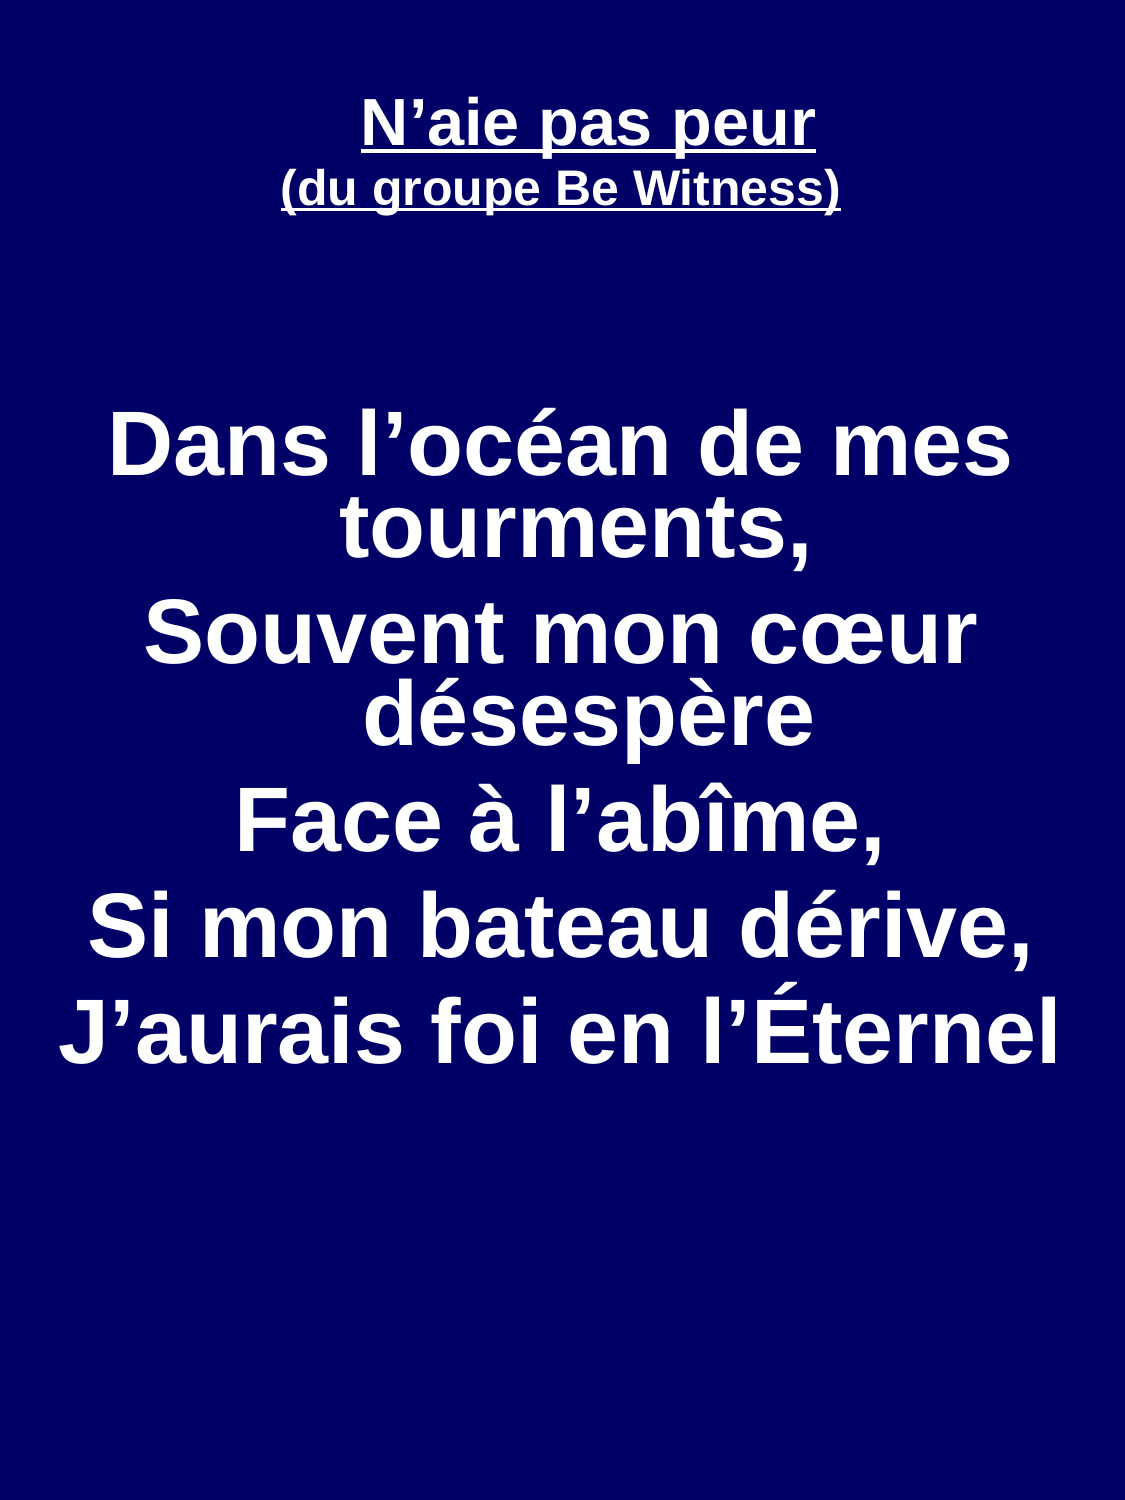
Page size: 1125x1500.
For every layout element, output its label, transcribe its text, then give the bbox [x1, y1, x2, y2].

text_box N’aie pas peur (du groupe Be Witness) Dans l’océan de mes tourments, Souvent mon cœur désespère Face à l’abîme, Si mon bateau dérive, J’aurais foi en l’Éternel [11, 35, 1110, 1441]
